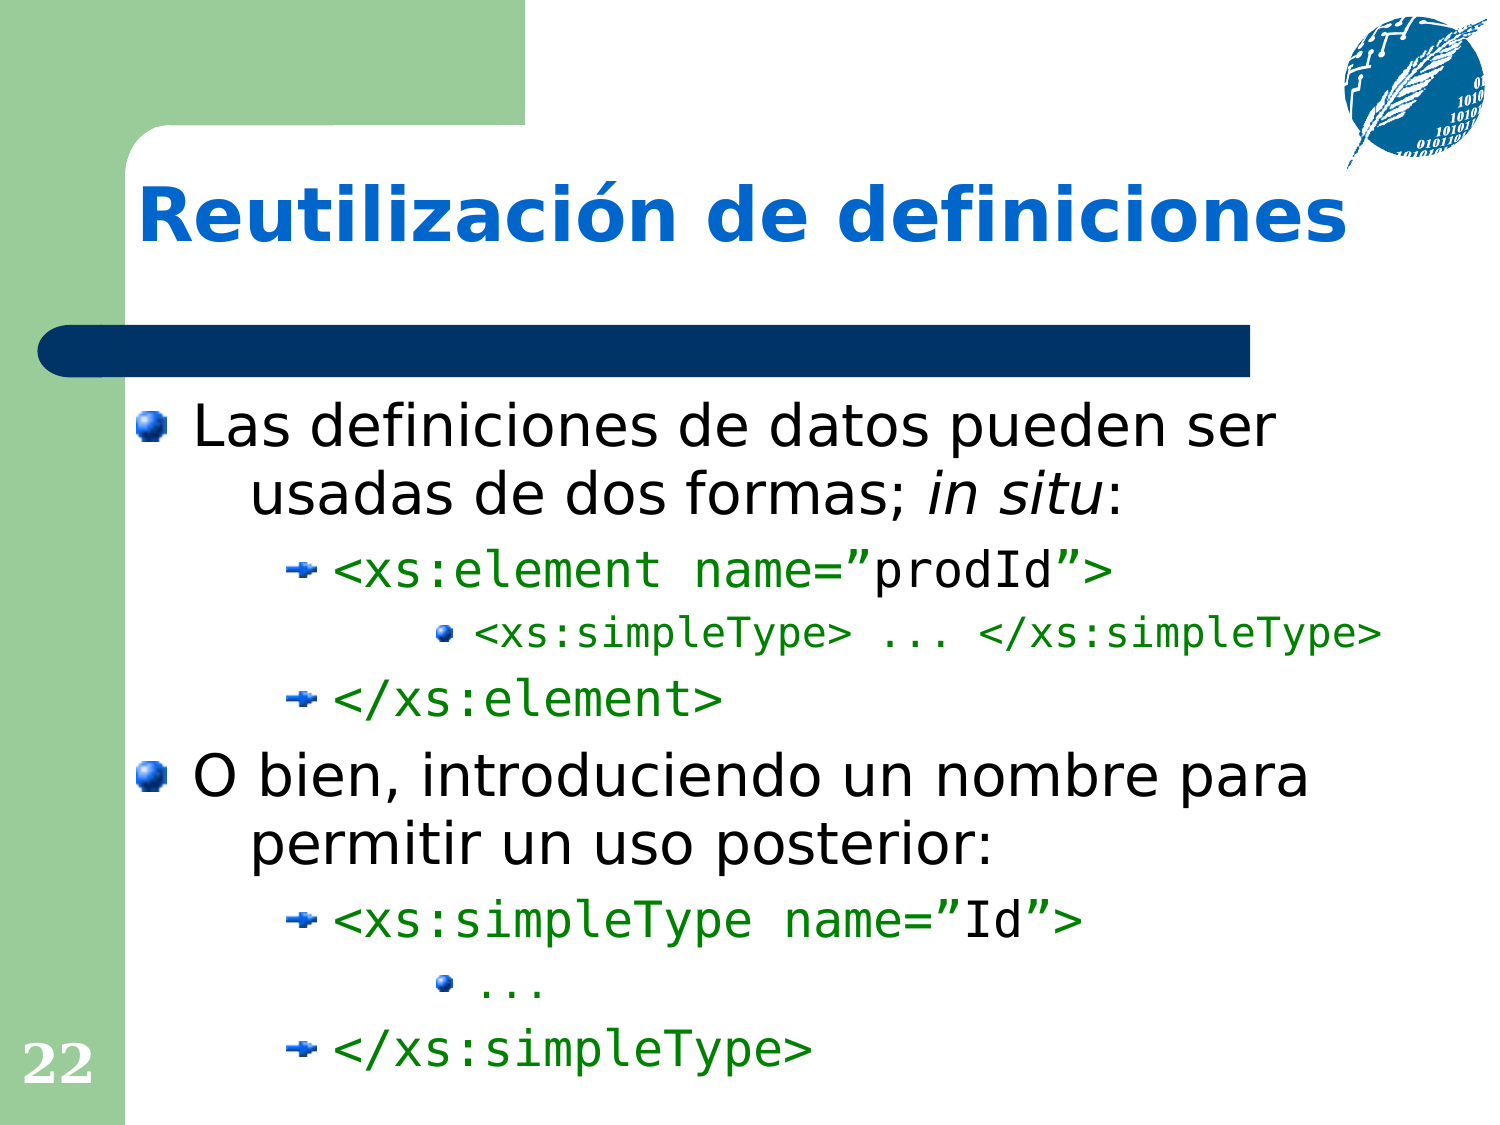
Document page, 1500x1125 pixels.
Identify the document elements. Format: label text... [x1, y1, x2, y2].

title Reutilización de definiciones [136, 135, 1413, 301]
picture [1416, 140, 1425, 149]
picture [1436, 127, 1450, 136]
picture [1427, 138, 1431, 148]
picture [1433, 139, 1440, 147]
list Las definiciones de datos pueden ser usadas de dos formas; in situ: <xs:element name=”prodId”> <xs:simpleType> ... </xs:simpleType> </xs:element> O bien, introduciendo un nombre para permitir un uso posterior: <xs:simpleType name=”Id”> ... </xs:simpleType> [136, 392, 1399, 1111]
picture [1341, 15, 1487, 172]
